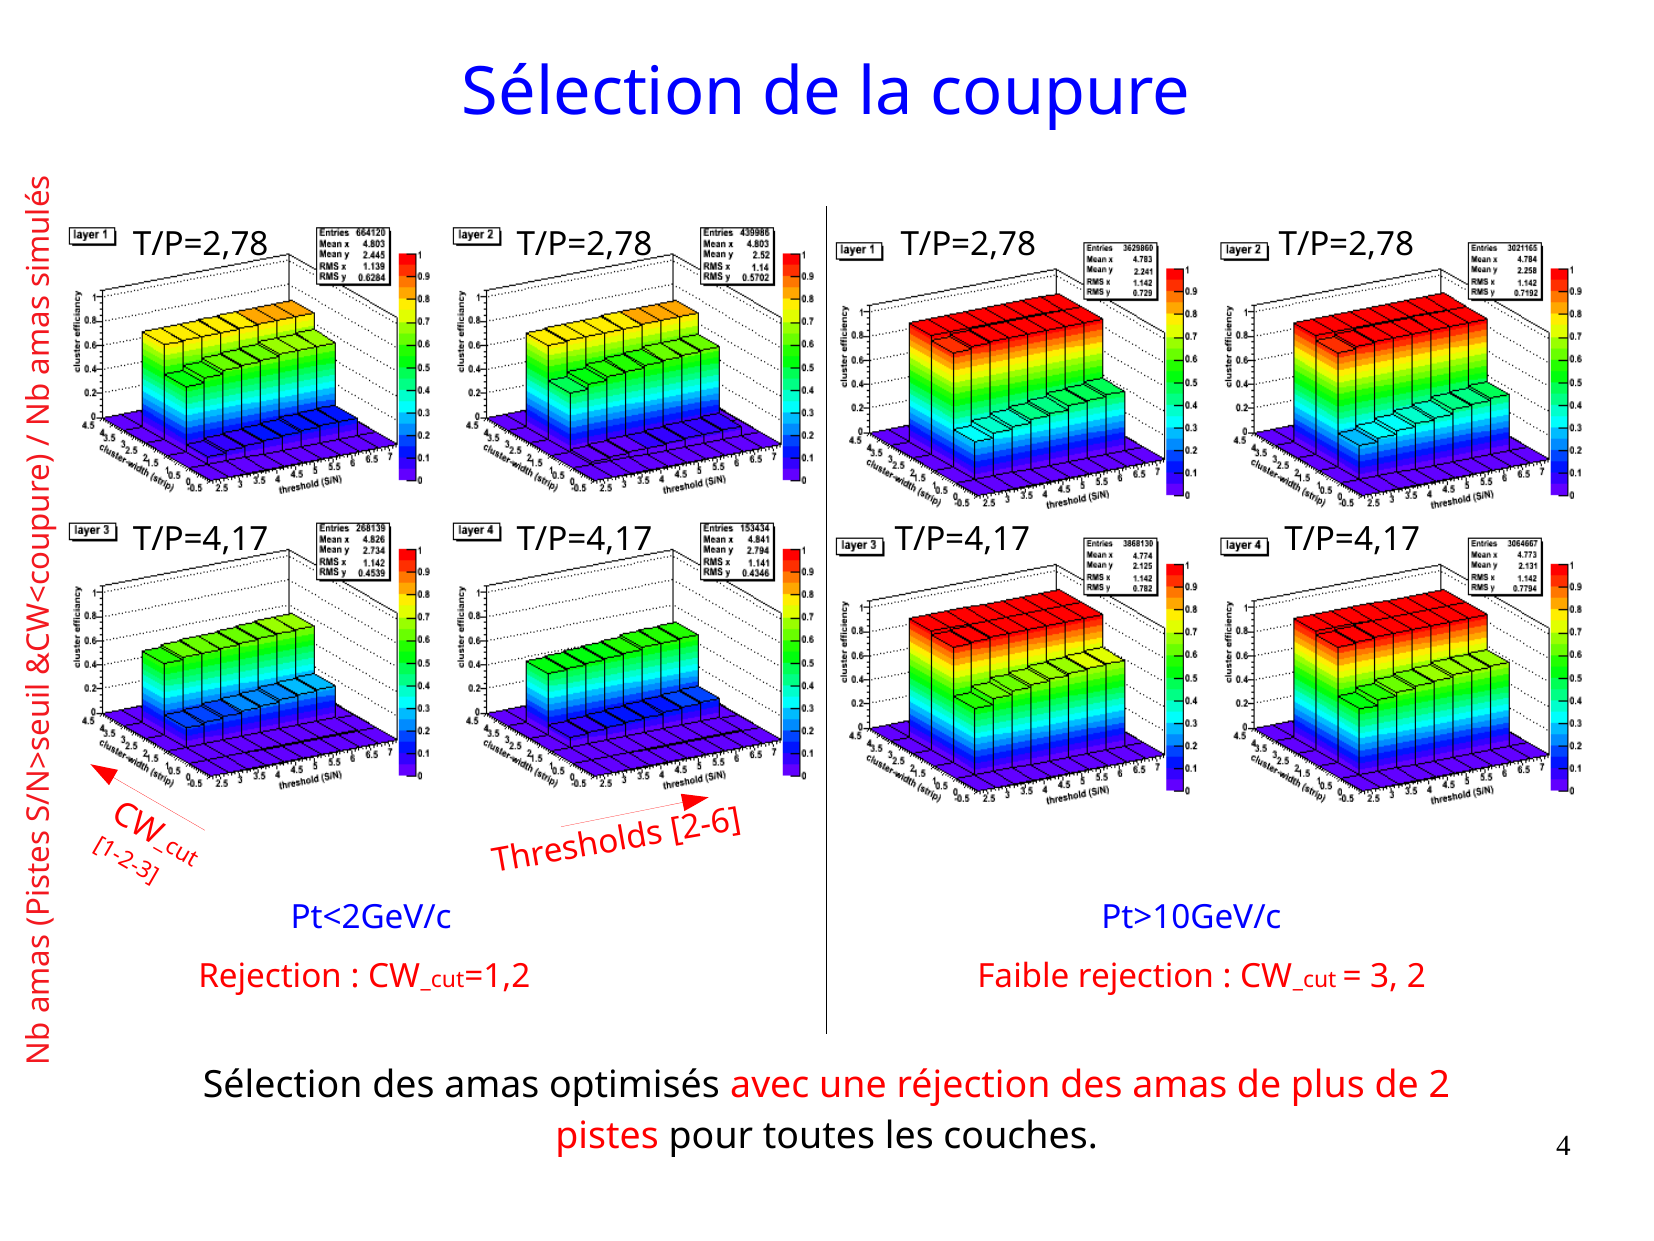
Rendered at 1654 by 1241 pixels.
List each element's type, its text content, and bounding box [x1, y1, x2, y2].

text_box Faible rejection : CW_cut = 3, 2 [962, 944, 1506, 999]
text_box T/P=4,17 [1269, 507, 1453, 561]
picture [60, 221, 826, 813]
text_box T/P=2,78 [118, 212, 302, 266]
text_box T/P=4,17 [501, 507, 686, 562]
text_box CW_cut [1-2-3] [59, 775, 235, 945]
text_box T/P=4,17 [118, 507, 302, 562]
text_box Sélection des amas optimisés avec une réjection des amas de plus de 2 pistes pour toutes les couches. [163, 1049, 1490, 1152]
text_box Pt<2GeV/c [275, 885, 486, 940]
text_box Nb amas (Pistes S/N>seuil &CW<coupure) / Nb amas simulés [7, 0, 60, 1241]
text_box Sélection de la coupure [267, 35, 1387, 129]
text_box T/P=4,17 [879, 507, 1063, 562]
text_box Thresholds [2-6] [472, 769, 842, 886]
text_box T/P=2,78 [1263, 212, 1447, 266]
text_box Pt>10GeV/c [1086, 885, 1318, 940]
text_box T/P=2,78 [501, 212, 686, 266]
text_box T/P=2,78 [885, 212, 1069, 266]
text_box Rejection : CW_cut=1,2 [183, 944, 584, 999]
picture [827, 236, 1595, 827]
